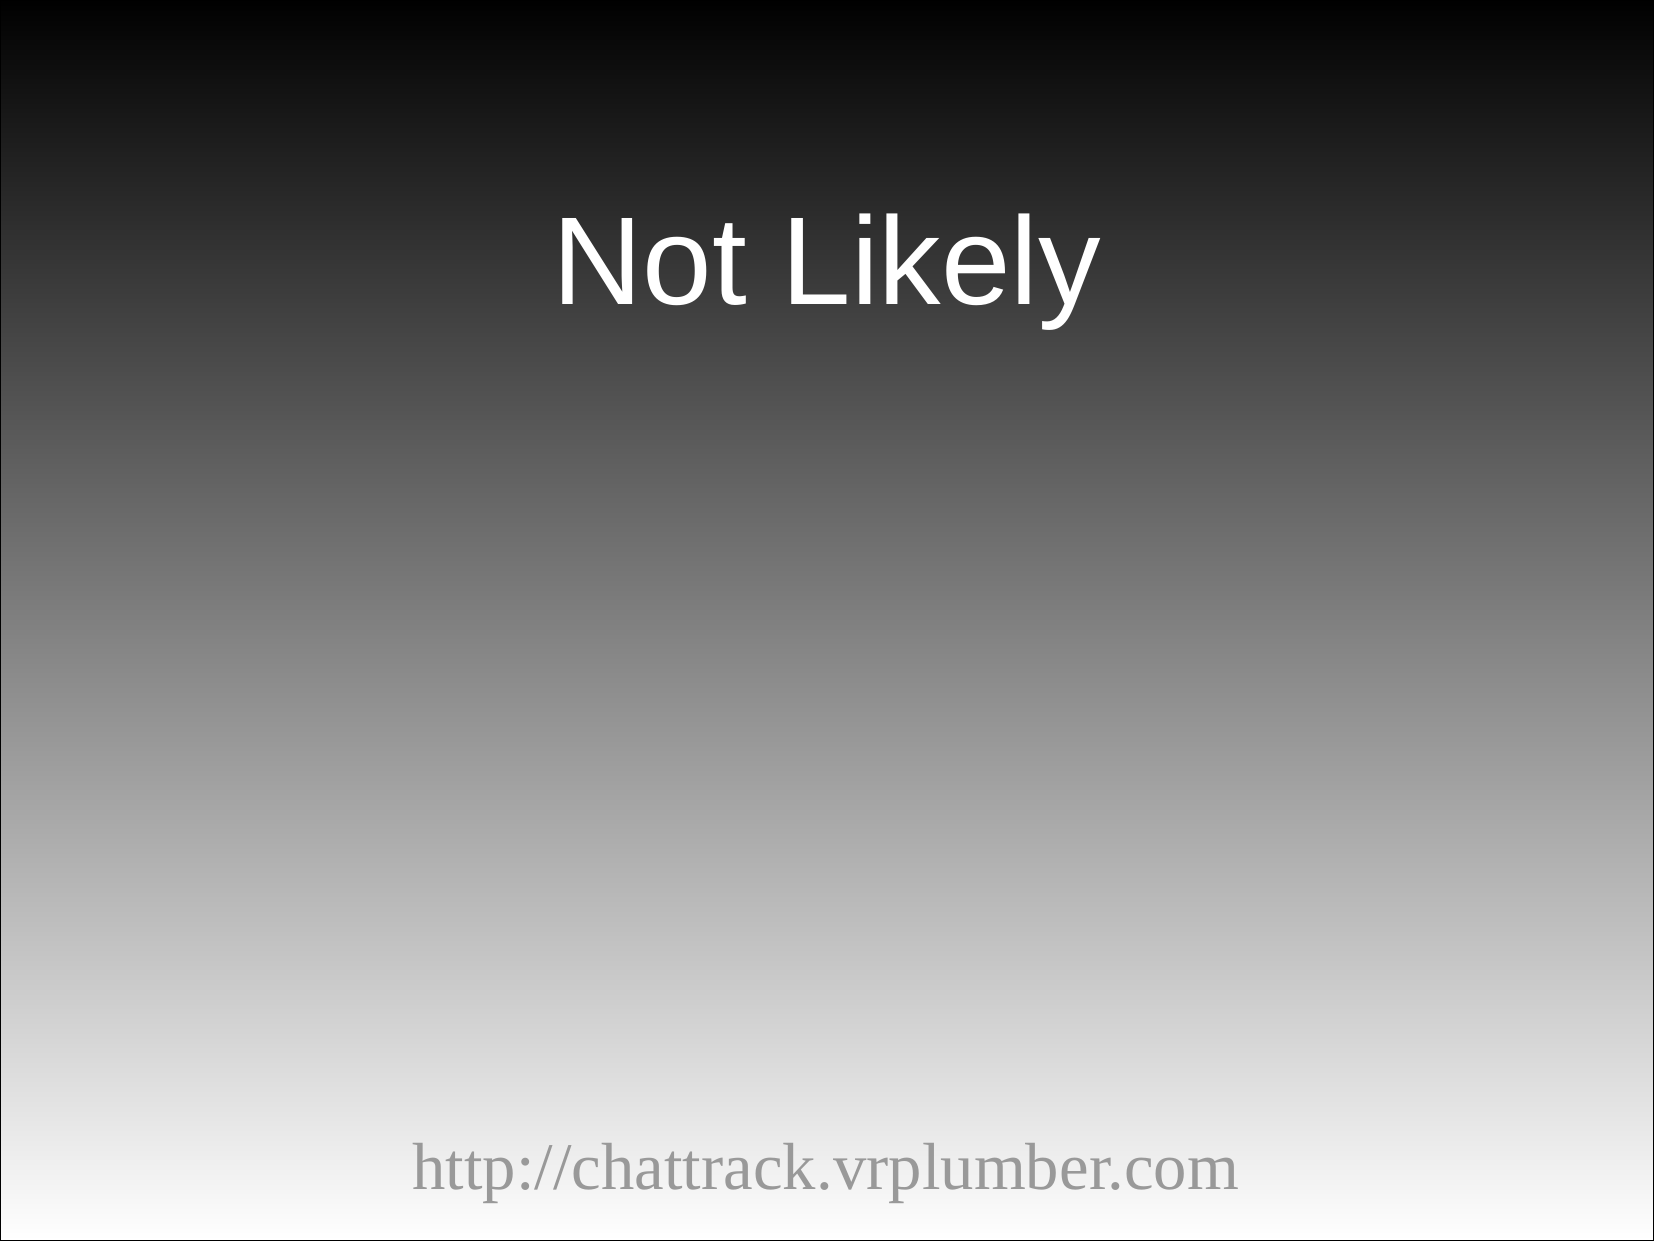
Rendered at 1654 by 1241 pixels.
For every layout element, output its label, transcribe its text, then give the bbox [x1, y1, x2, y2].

title Not Likely [0, 56, 1654, 466]
